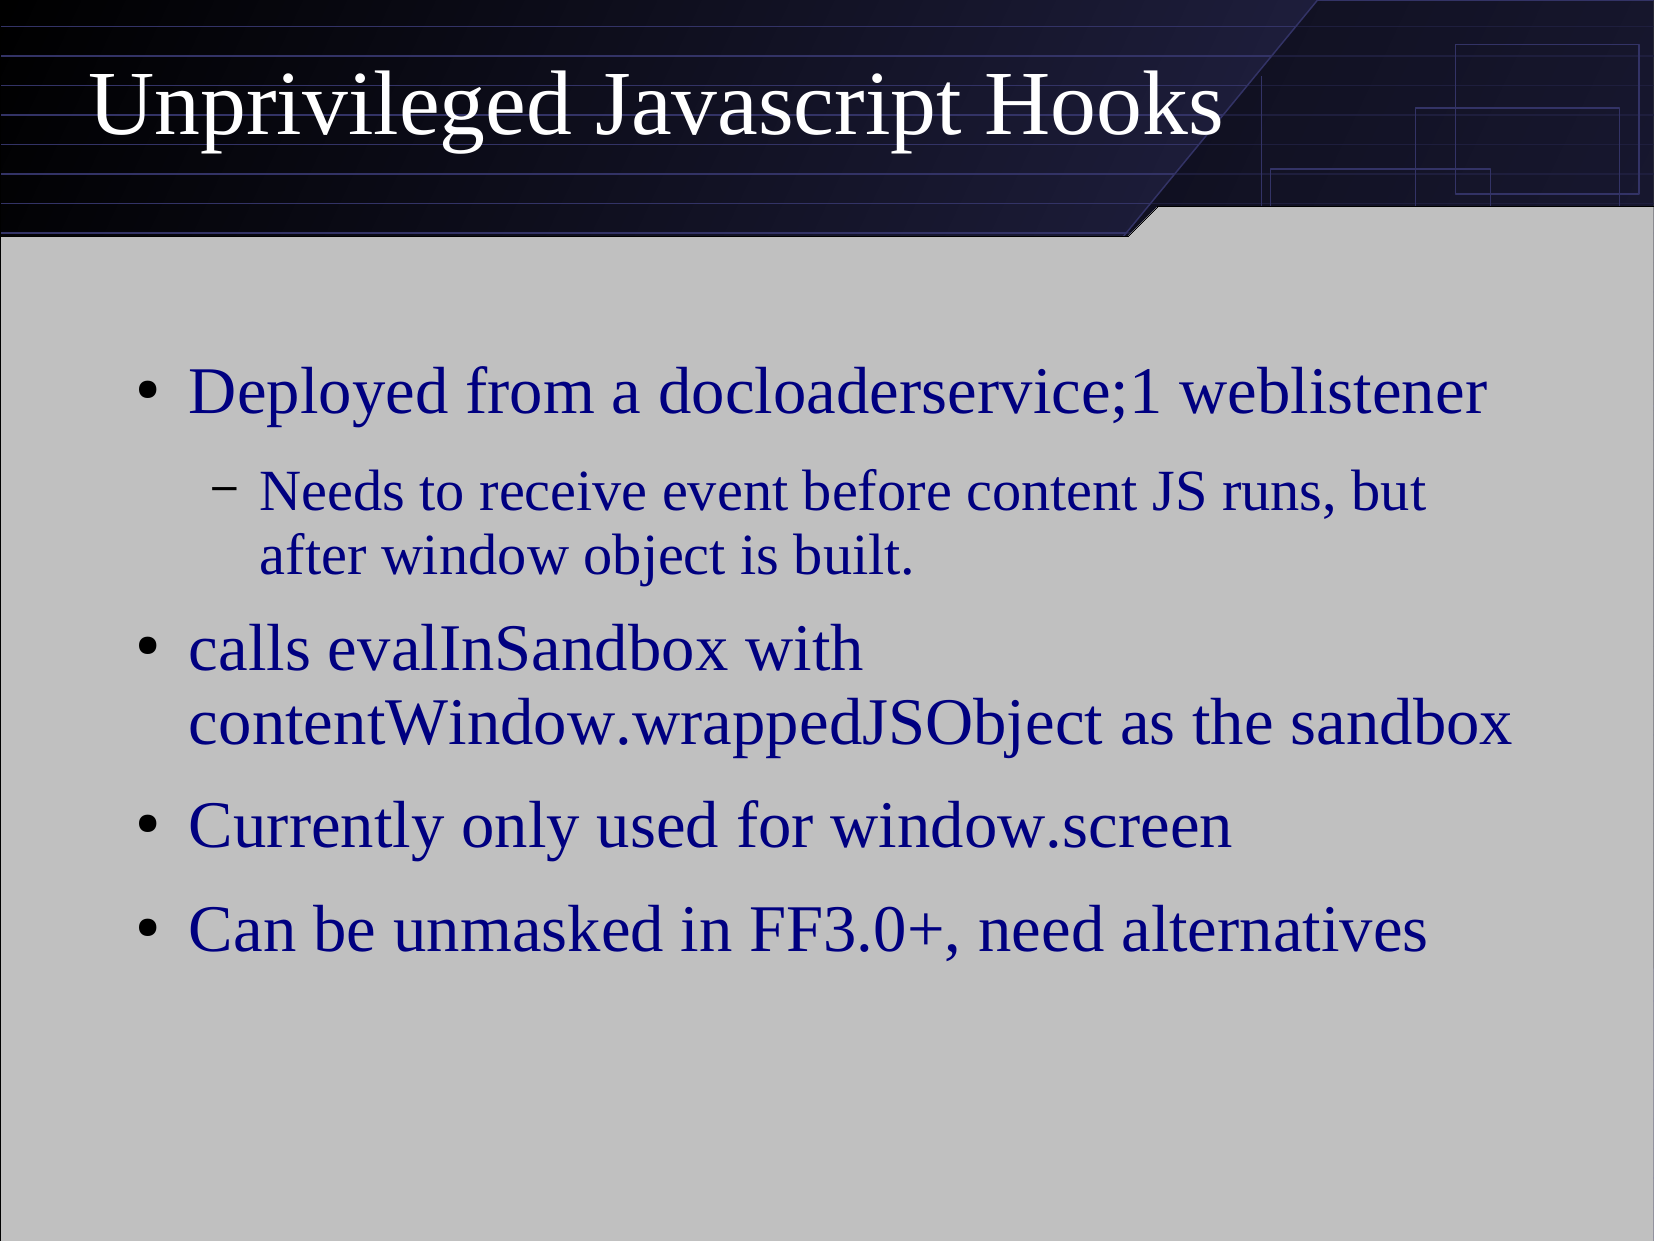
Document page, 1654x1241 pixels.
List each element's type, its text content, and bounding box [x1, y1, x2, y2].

title Unprivileged Javascript Hooks [88, 0, 1501, 208]
list Deployed from a docloaderservice;1 weblistener Needs to receive event before content JS runs, but after window object is built. calls evalInSandbox with contentWindow.wrappedJSObject as the sandbox Currently only used for window.screen Can be unmasked in FF3.0+, need alternatives [118, 354, 1531, 1034]
